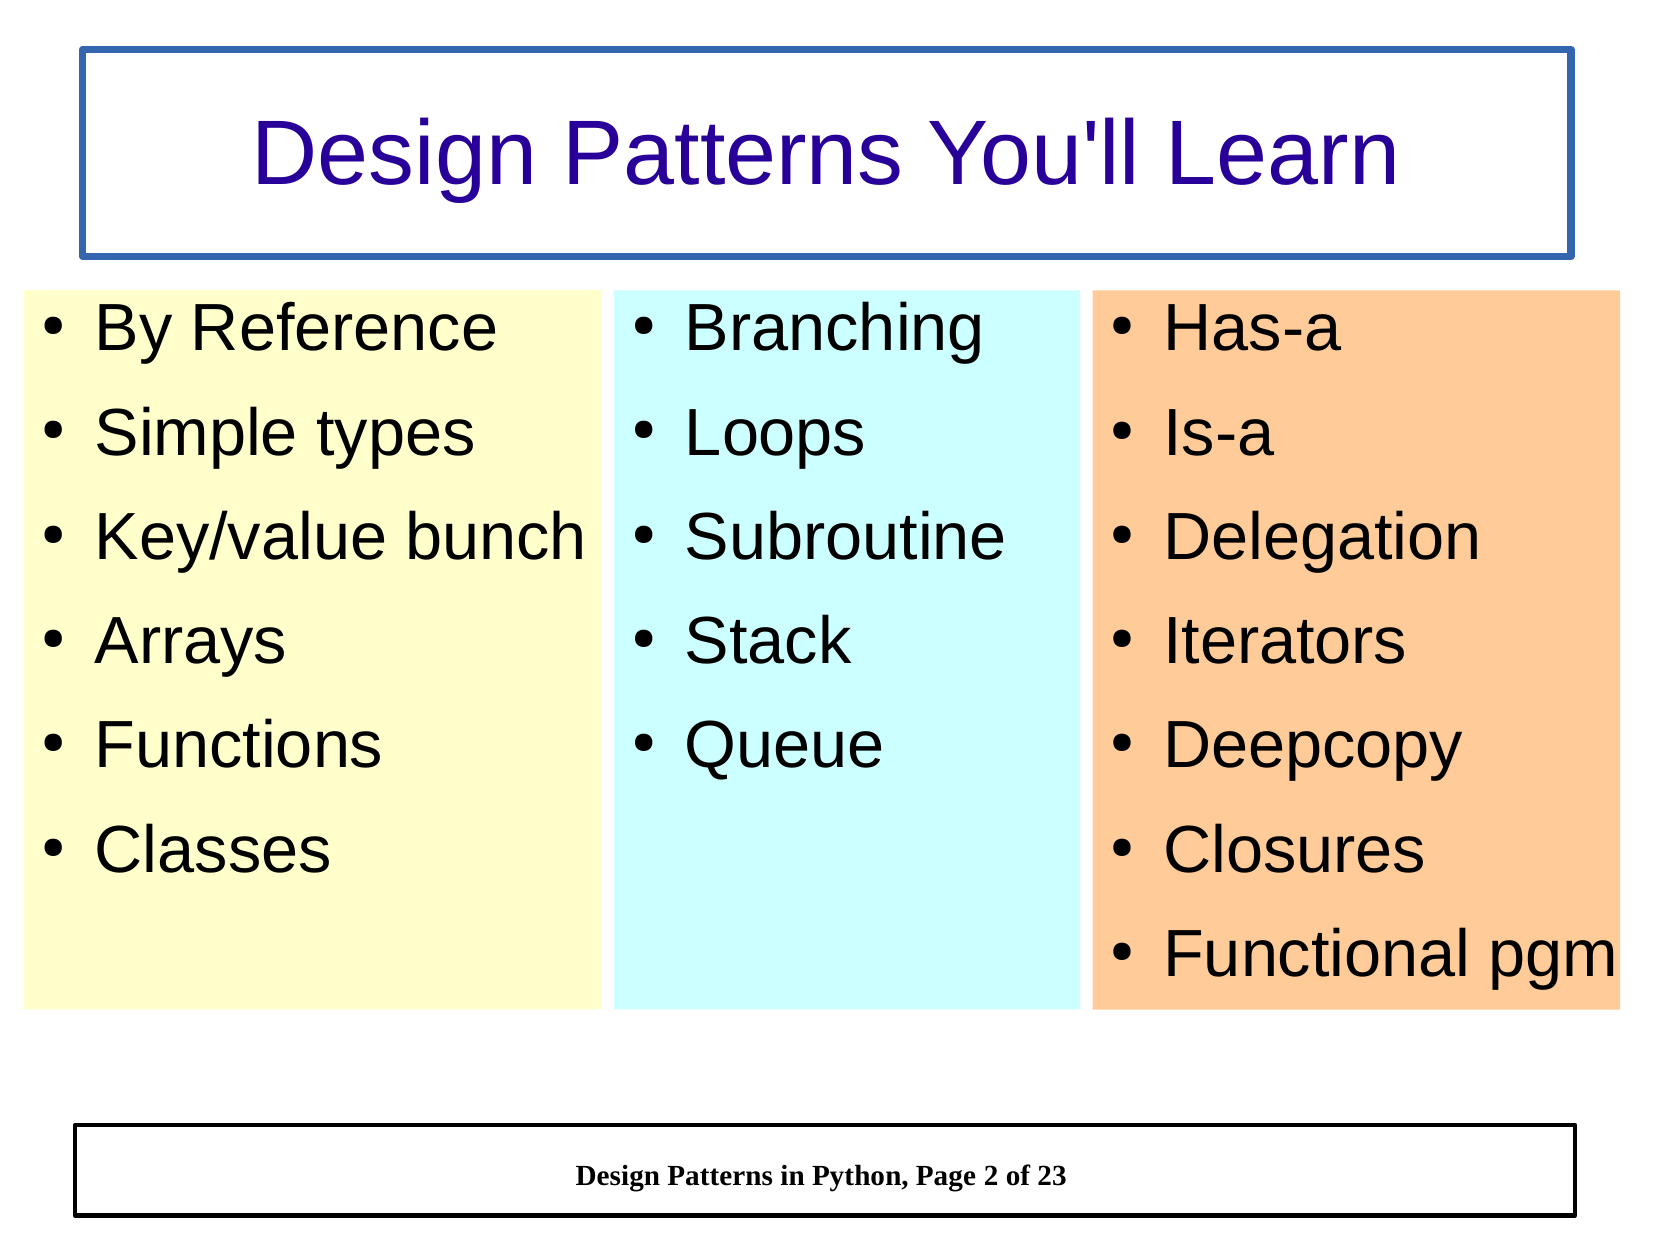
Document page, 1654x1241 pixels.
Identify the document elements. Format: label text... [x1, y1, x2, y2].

list Branching Loops Subroutine Stack Queue [614, 290, 1081, 1010]
list By Reference Simple types Key/value bunch Arrays Functions Classes [23, 290, 601, 1010]
list Has-a Is-a Delegation Iterators Deepcopy Closures Functional pgm [1092, 290, 1621, 1010]
title Design Patterns You'll Learn [82, 49, 1571, 257]
